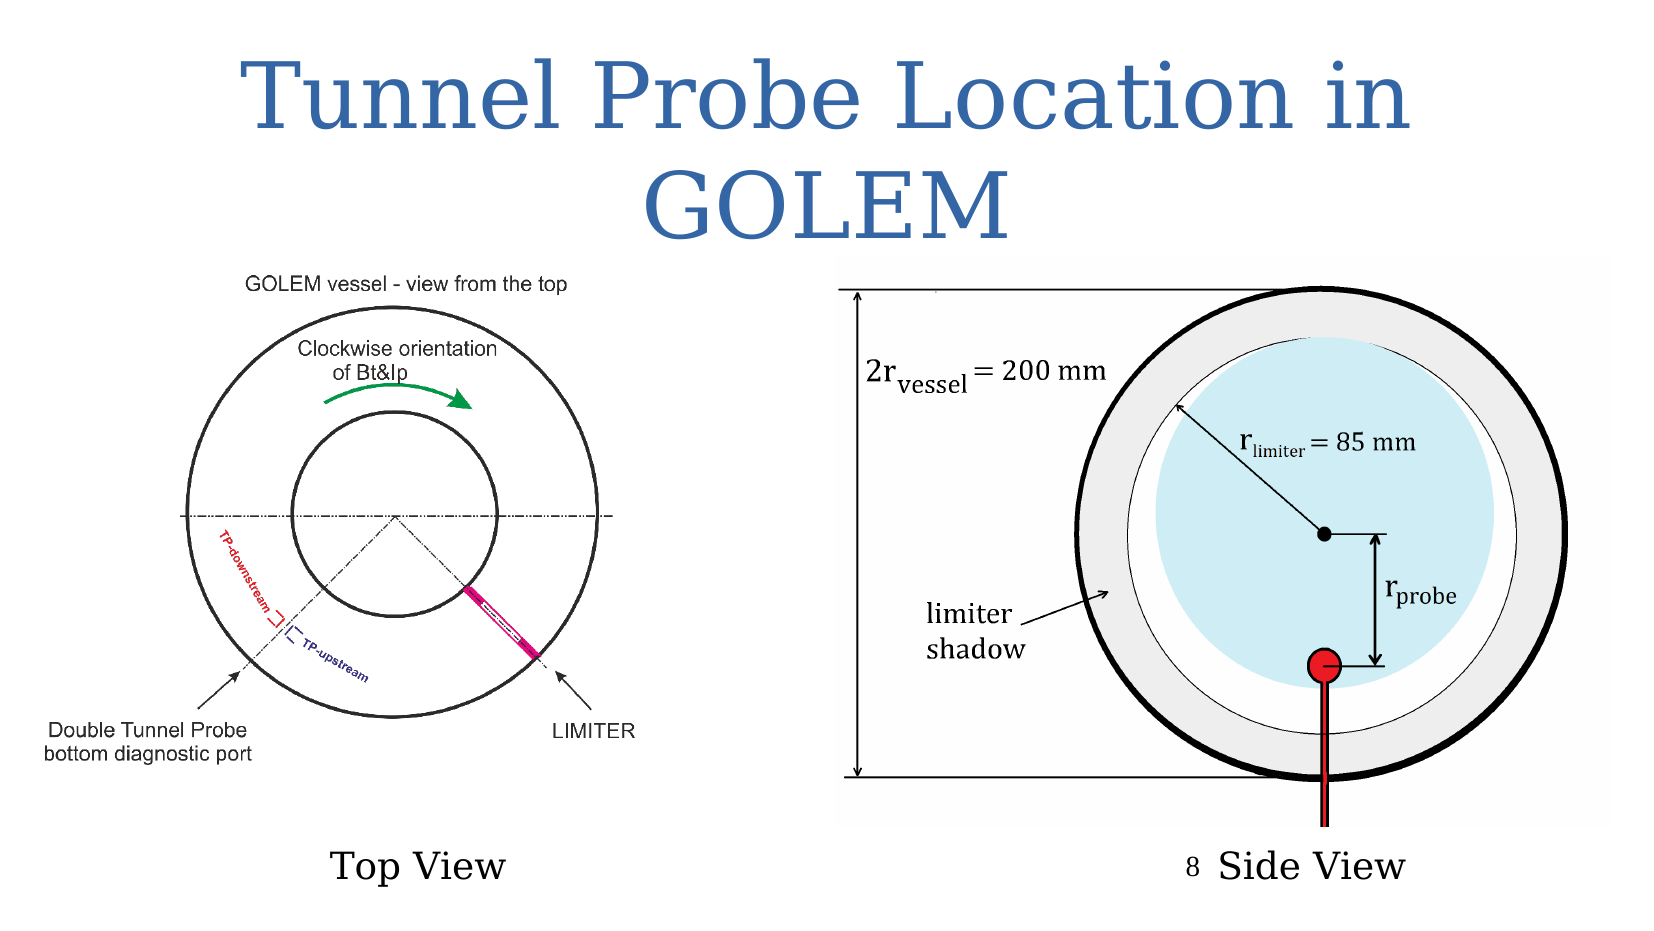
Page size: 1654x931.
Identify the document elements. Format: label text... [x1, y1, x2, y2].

picture [835, 255, 1610, 827]
text_box Side View [1202, 834, 1654, 896]
picture [43, 275, 635, 765]
text_box [1185, 847, 1571, 912]
title Tunnel Probe Location in GOLEM [82, 37, 1571, 193]
text_box Top View [314, 834, 799, 896]
